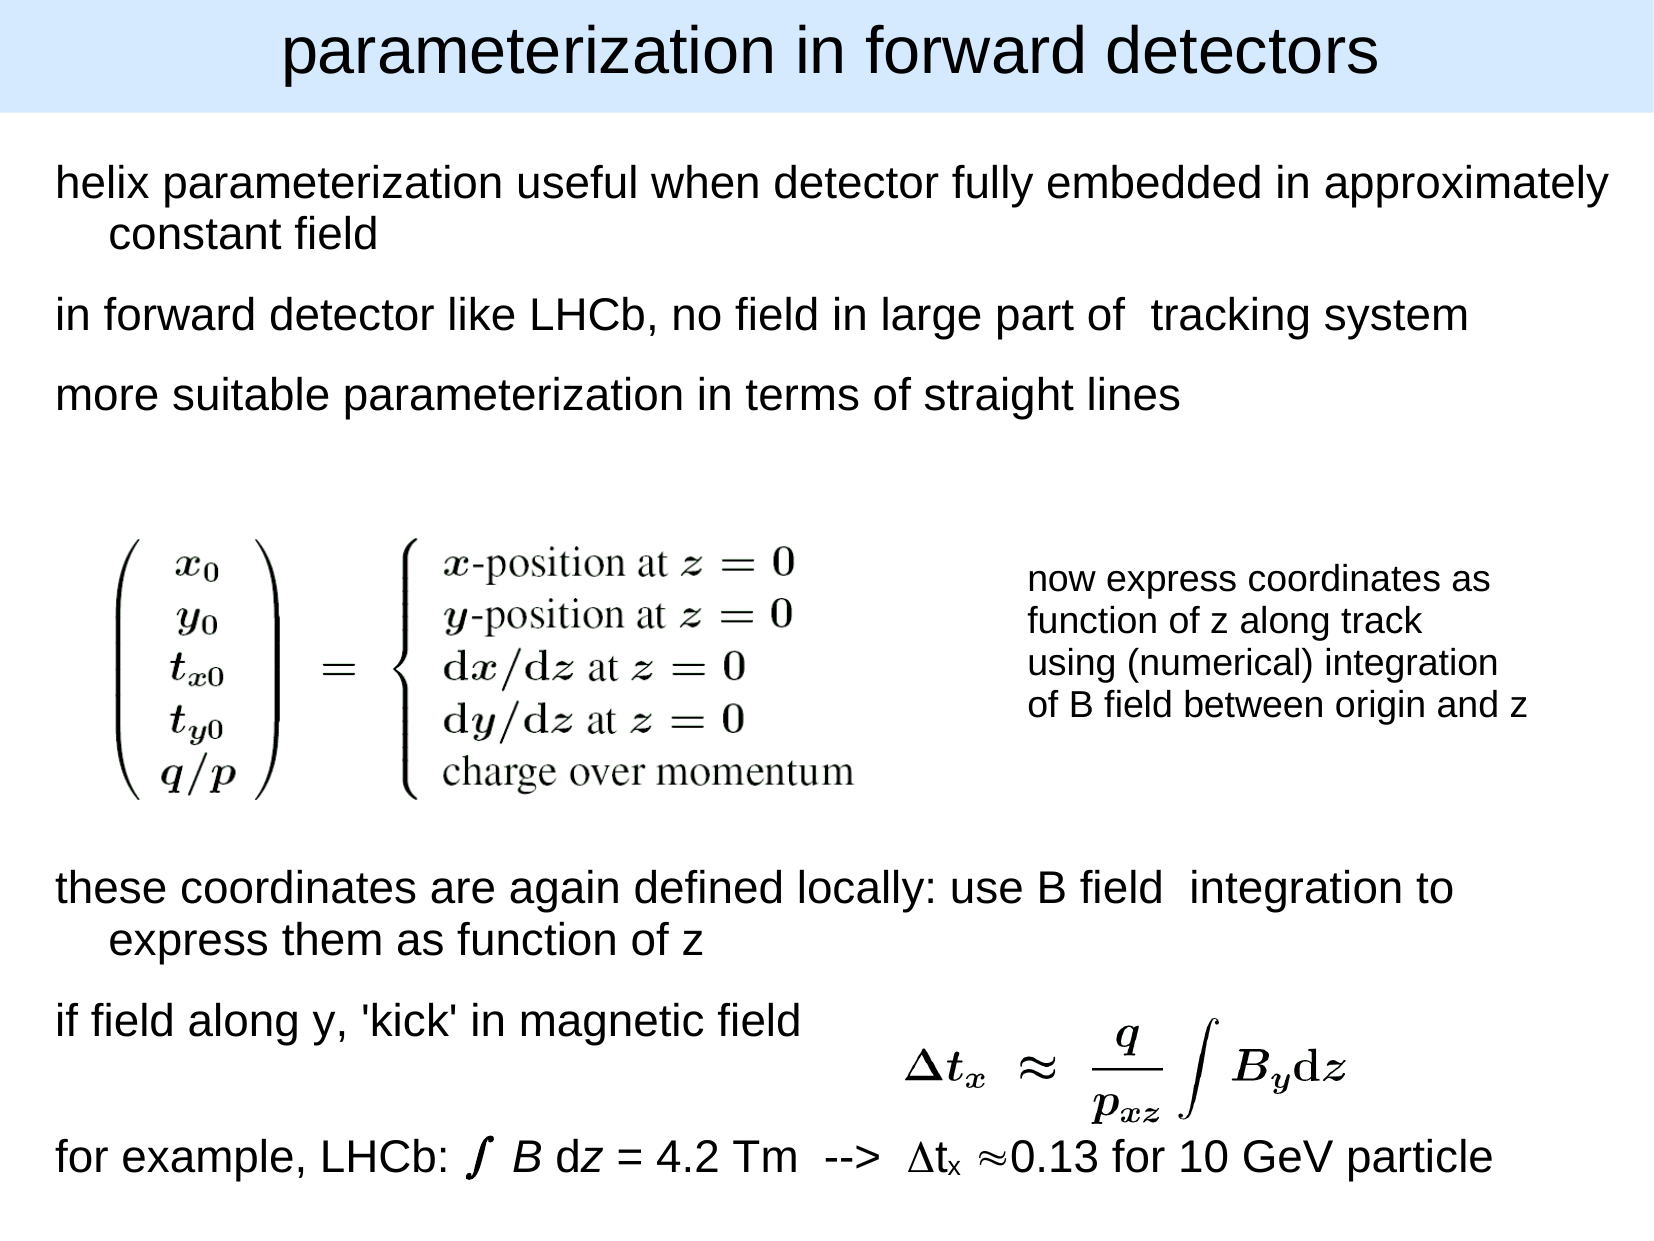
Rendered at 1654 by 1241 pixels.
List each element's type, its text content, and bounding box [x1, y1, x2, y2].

list for example, LHCb:  B dz = 4.2 Tm --> tx 0.13 for 10 GeV particle [37, 1131, 1613, 1213]
list helix parameterization useful when detector fully embedded in approximately constant field in forward detector like LHCb, no field in large part of tracking system more suitable parameterization in terms of straight lines [37, 156, 1613, 526]
text_box now express coordinates as function of z along track using (numerical) integration of B field between origin and z [1012, 549, 1544, 788]
list these coordinates are again defined locally: use B field integration to express them as function of z if field along y, 'kick' in magnetic field [37, 862, 1613, 1097]
picture [900, 1012, 1351, 1131]
title parameterization in forward detectors [86, 0, 1576, 100]
picture [109, 524, 860, 811]
